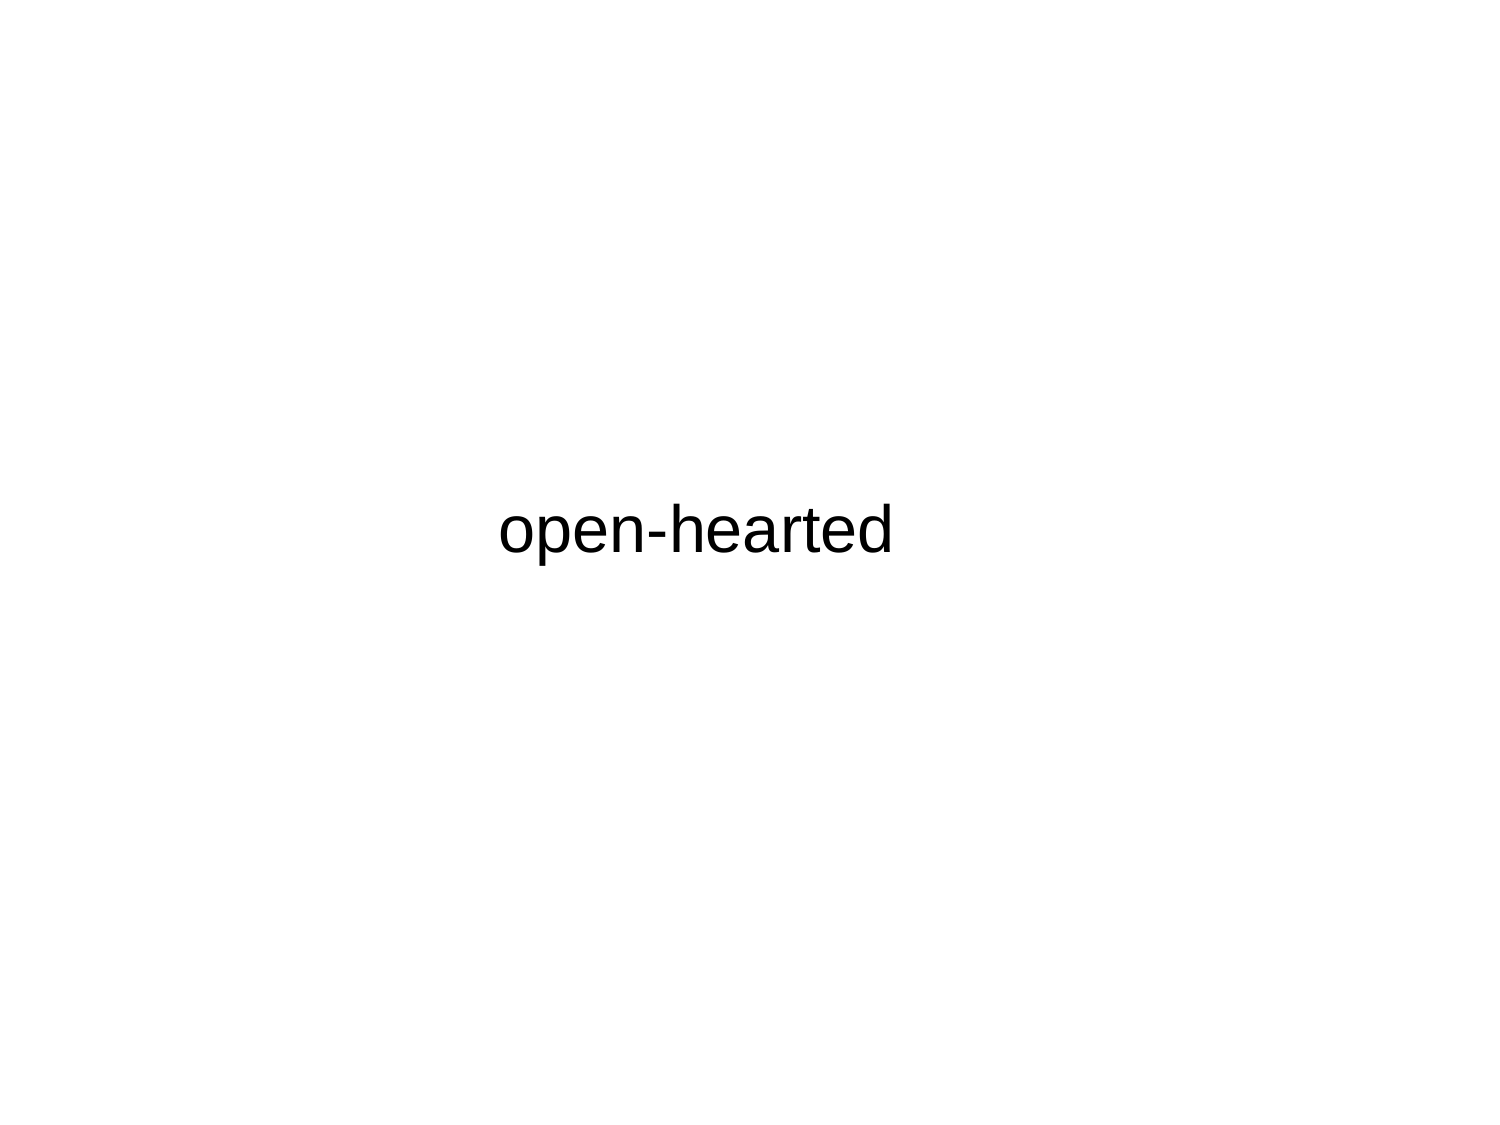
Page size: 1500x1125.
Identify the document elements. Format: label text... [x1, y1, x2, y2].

text_box open-hearted [484, 484, 910, 574]
